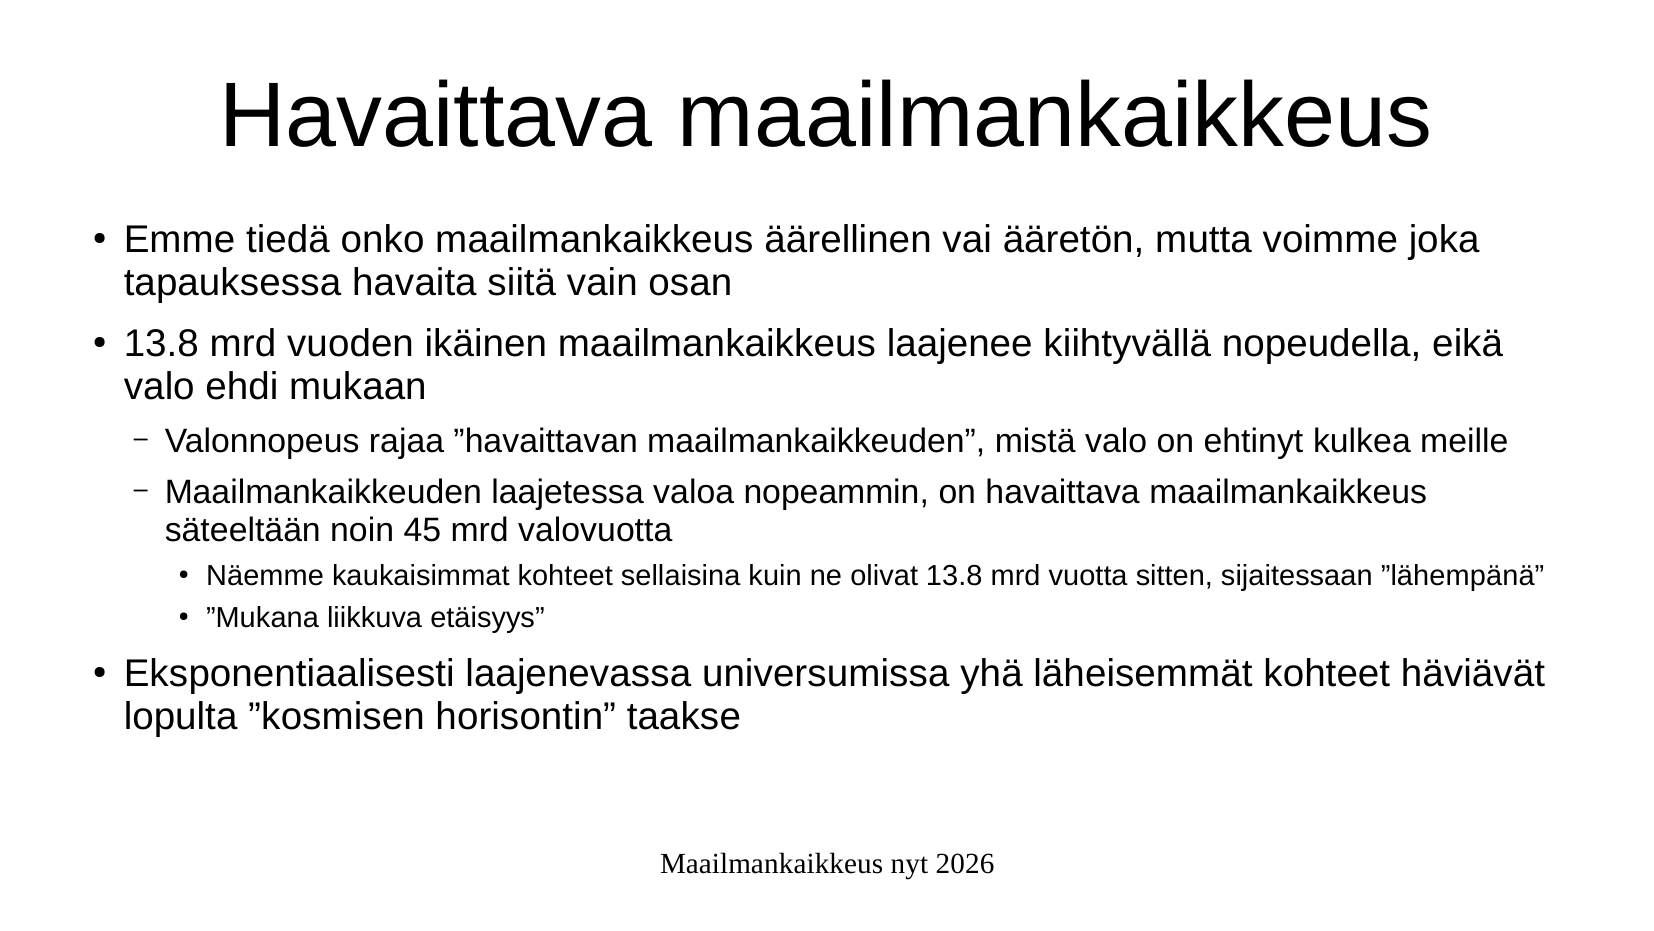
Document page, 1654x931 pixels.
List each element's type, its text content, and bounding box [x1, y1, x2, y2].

list Emme tiedä onko maailmankaikkeus äärellinen vai ääretön, mutta voimme joka tapauksessa havaita siitä vain osan 13.8 mrd vuoden ikäinen maailmankaikkeus laajenee kiihtyvällä nopeudella, eikä valo ehdi mukaan Valonnopeus rajaa ”havaittavan maailmankaikkeuden”, mistä valo on ehtinyt kulkea meille Maailmankaikkeuden laajetessa valoa nopeammin, on havaittava maailmankaikkeus säteeltään noin 45 mrd valovuotta Näemme kaukaisimmat kohteet sellaisina kuin ne olivat 13.8 mrd vuotta sitten, sijaitessaan ”lähempänä” ”Mukana liikkuva etäisyys” Eksponentiaalisesti laajenevassa universumissa yhä läheisemmät kohteet häviävät lopulta ”kosmisen horisontin” taakse [82, 217, 1571, 758]
title Havaittava maailmankaikkeus [82, 37, 1571, 193]
